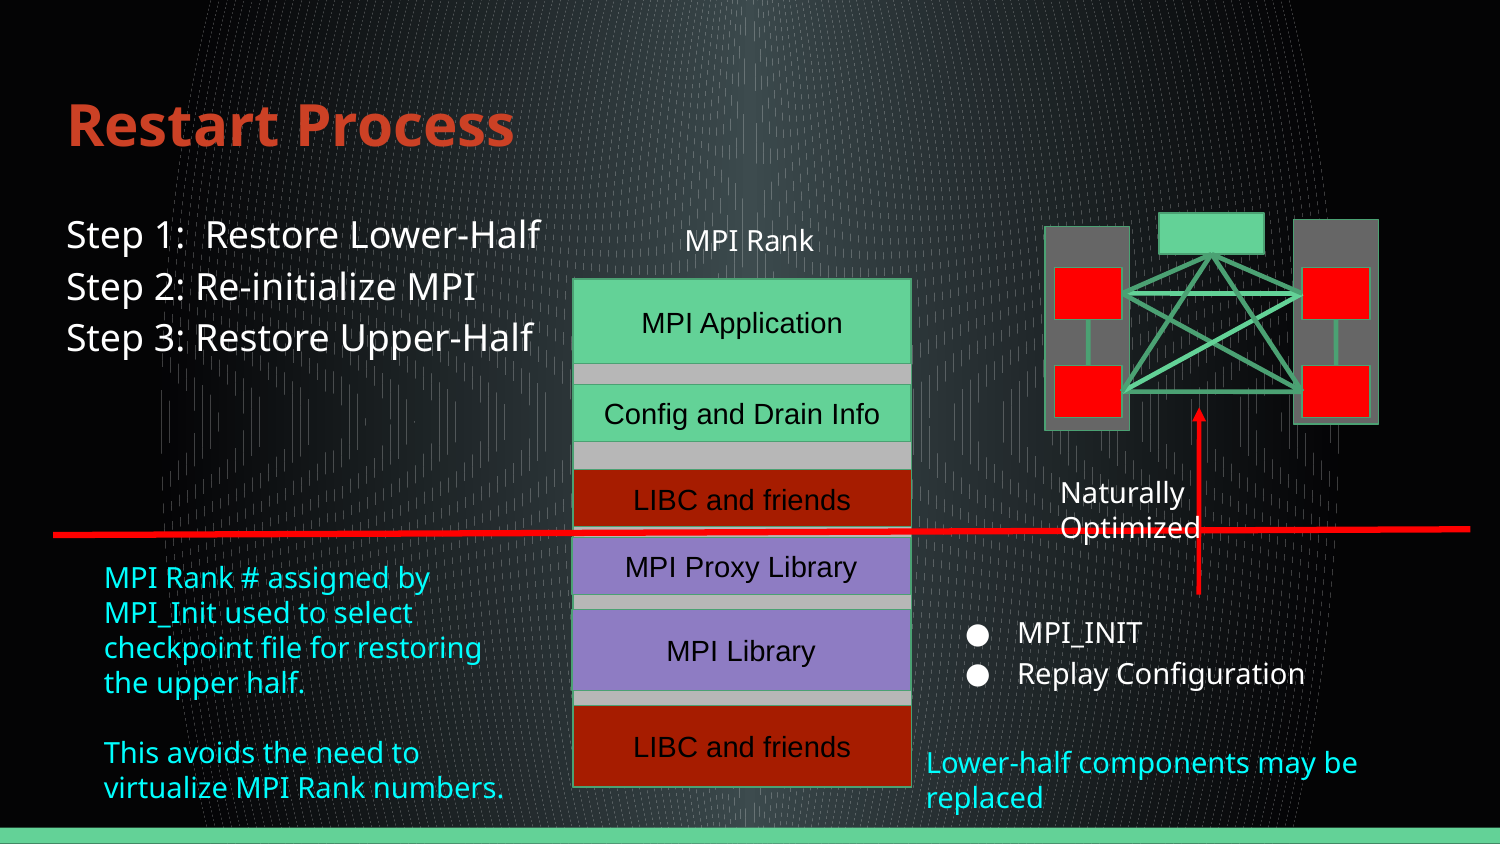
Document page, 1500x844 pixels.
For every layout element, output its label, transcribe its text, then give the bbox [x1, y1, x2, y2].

text_box MPI Library [571, 609, 911, 691]
text_box Config and Drain Info [573, 384, 912, 442]
text_box MPI Application [573, 279, 912, 364]
text_box [1159, 213, 1265, 255]
text_box Naturally Optimized [1044, 459, 1379, 506]
text_box LIBC and friends [572, 469, 912, 527]
text_box [1293, 219, 1379, 424]
text_box [572, 278, 912, 469]
text_box MPI Rank # assigned by MPI_Init used to select checkpoint file for restoring the upper half. This avoids the need to virtualize MPI Rank numbers. [88, 544, 549, 781]
list MPI_INIT Replay Configuration [927, 594, 1471, 729]
text_box LIBC and friends [572, 705, 912, 787]
text_box [1044, 226, 1130, 431]
text_box Lower-half components may be replaced [910, 729, 1471, 787]
title Restart Process [51, 72, 1449, 167]
list Step 1: Restore Lower-Half Step 2: Re-initialize MPI Step 3: Restore Upper-Half [51, 189, 750, 506]
text_box MPI Rank [669, 206, 831, 273]
text_box [572, 535, 912, 705]
text_box MPI Proxy Library [571, 537, 911, 595]
